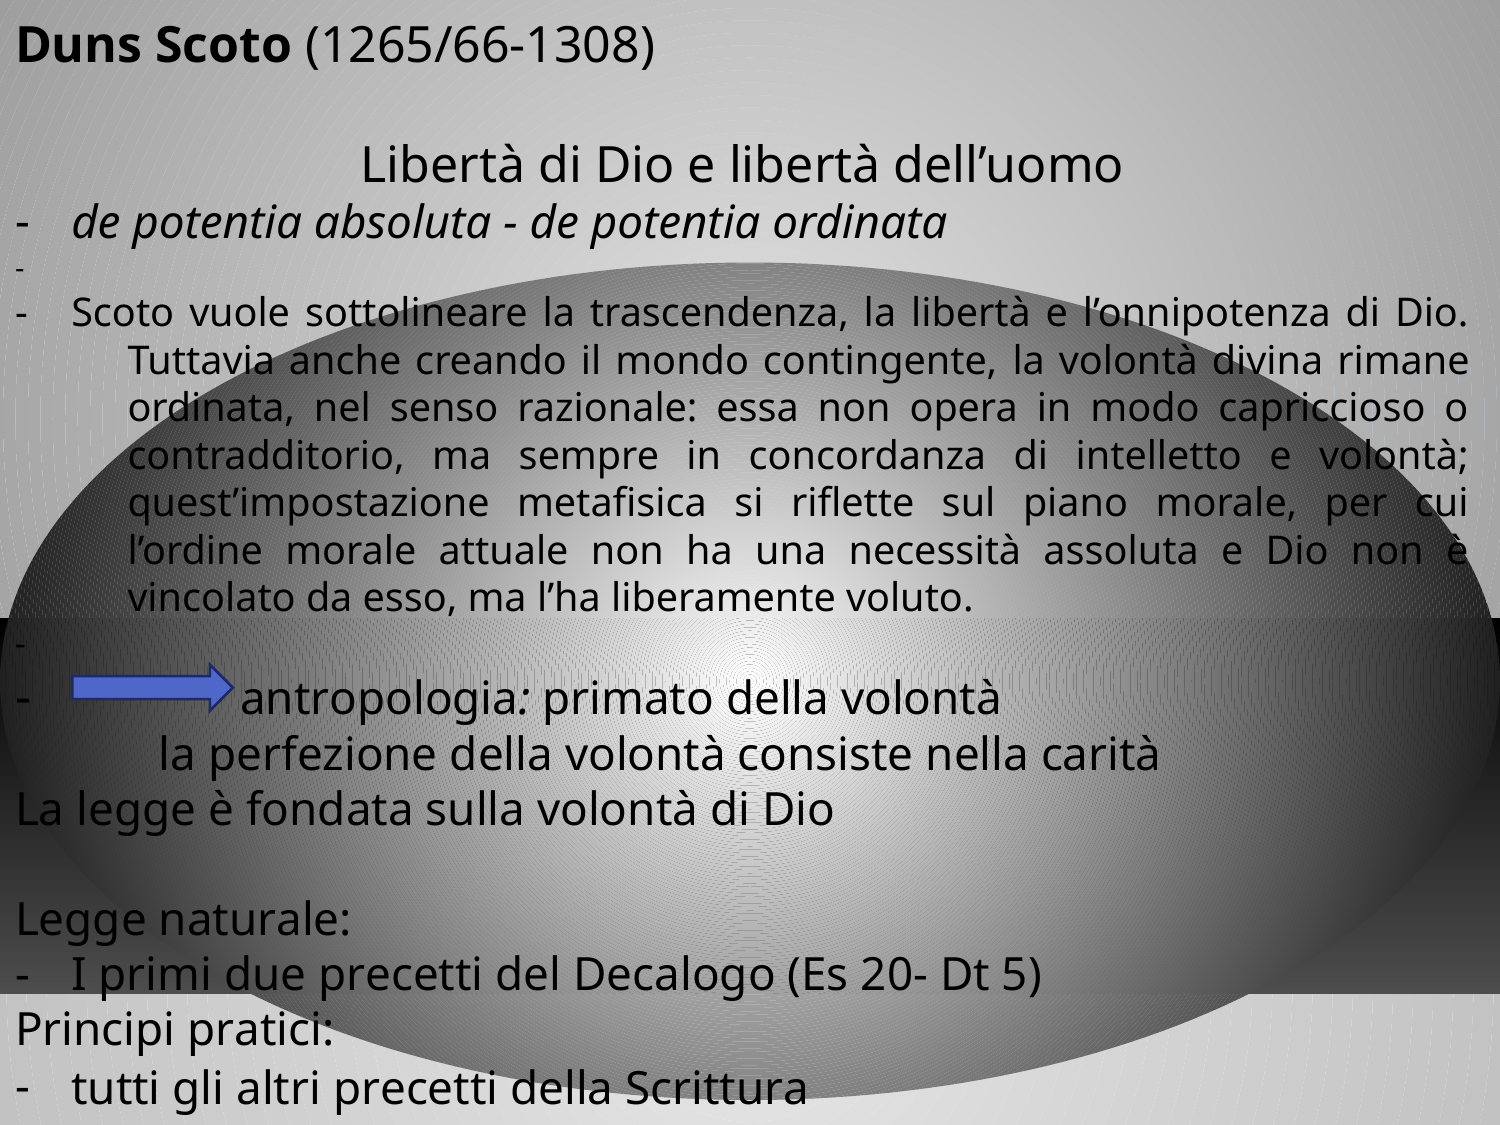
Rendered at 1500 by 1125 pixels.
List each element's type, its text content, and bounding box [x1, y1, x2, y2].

text_box [72, 664, 233, 711]
text_box Duns Scoto (1265/66-1308) Libertà di Dio e libertà dell’uomo de potentia absoluta - de potentia ordinata Scoto vuole sottolineare la trascendenza, la libertà e l’onnipotenza di Dio. Tuttavia anche creando il mondo contingente, la volontà divina rimane ordinata, nel senso razionale: essa non opera in modo capriccioso o contradditorio, ma sempre in concordanza di intelletto e volontà; quest’impostazione metafisica si riflette sul piano morale, per cui l’ordine morale attuale non ha una necessità assoluta e Dio non è vincolato da esso, ma l’ha liberamente voluto. antropologia: primato della volontà la perfezione della volontà consiste nella carità La legge è fondata sulla volontà di Dio Legge naturale: I primi due precetti del Decalogo (Es 20- Dt 5) Principi pratici: tutti gli altri precetti della Scrittura [0, 5, 1486, 1125]
